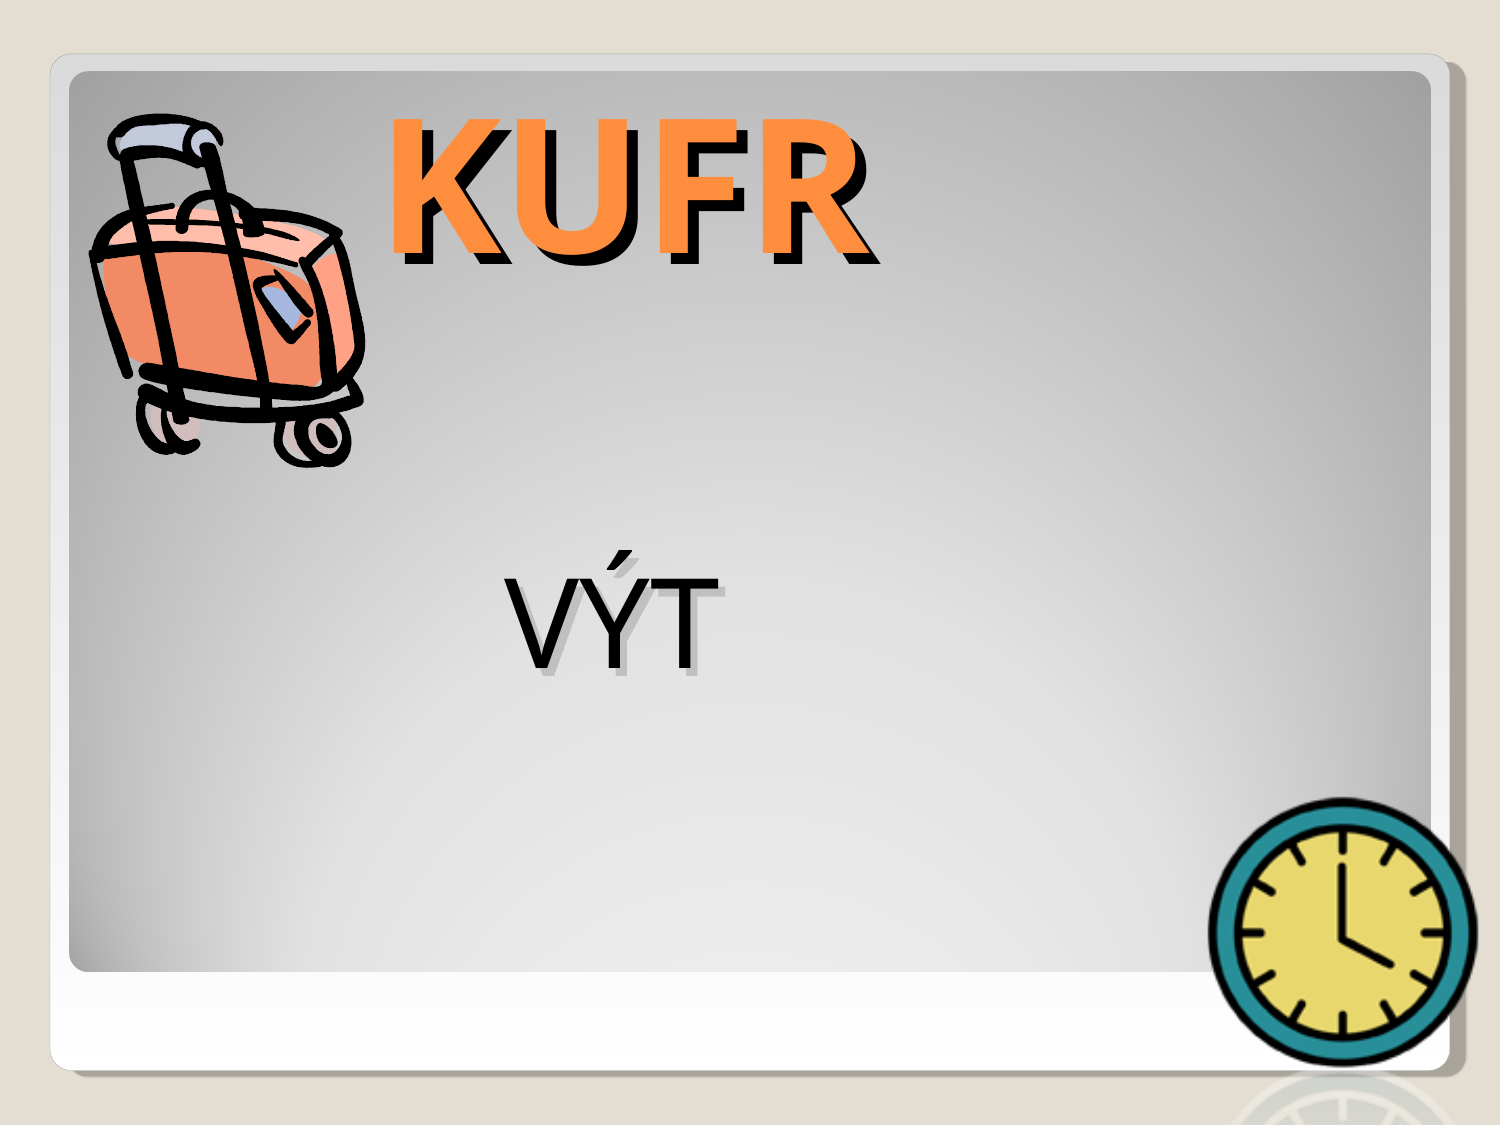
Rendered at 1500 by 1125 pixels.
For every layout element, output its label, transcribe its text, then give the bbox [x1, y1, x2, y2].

picture [69, 71, 1500, 1125]
text_box VÝT [107, 536, 1117, 780]
text_box KUFR [362, 54, 1379, 362]
